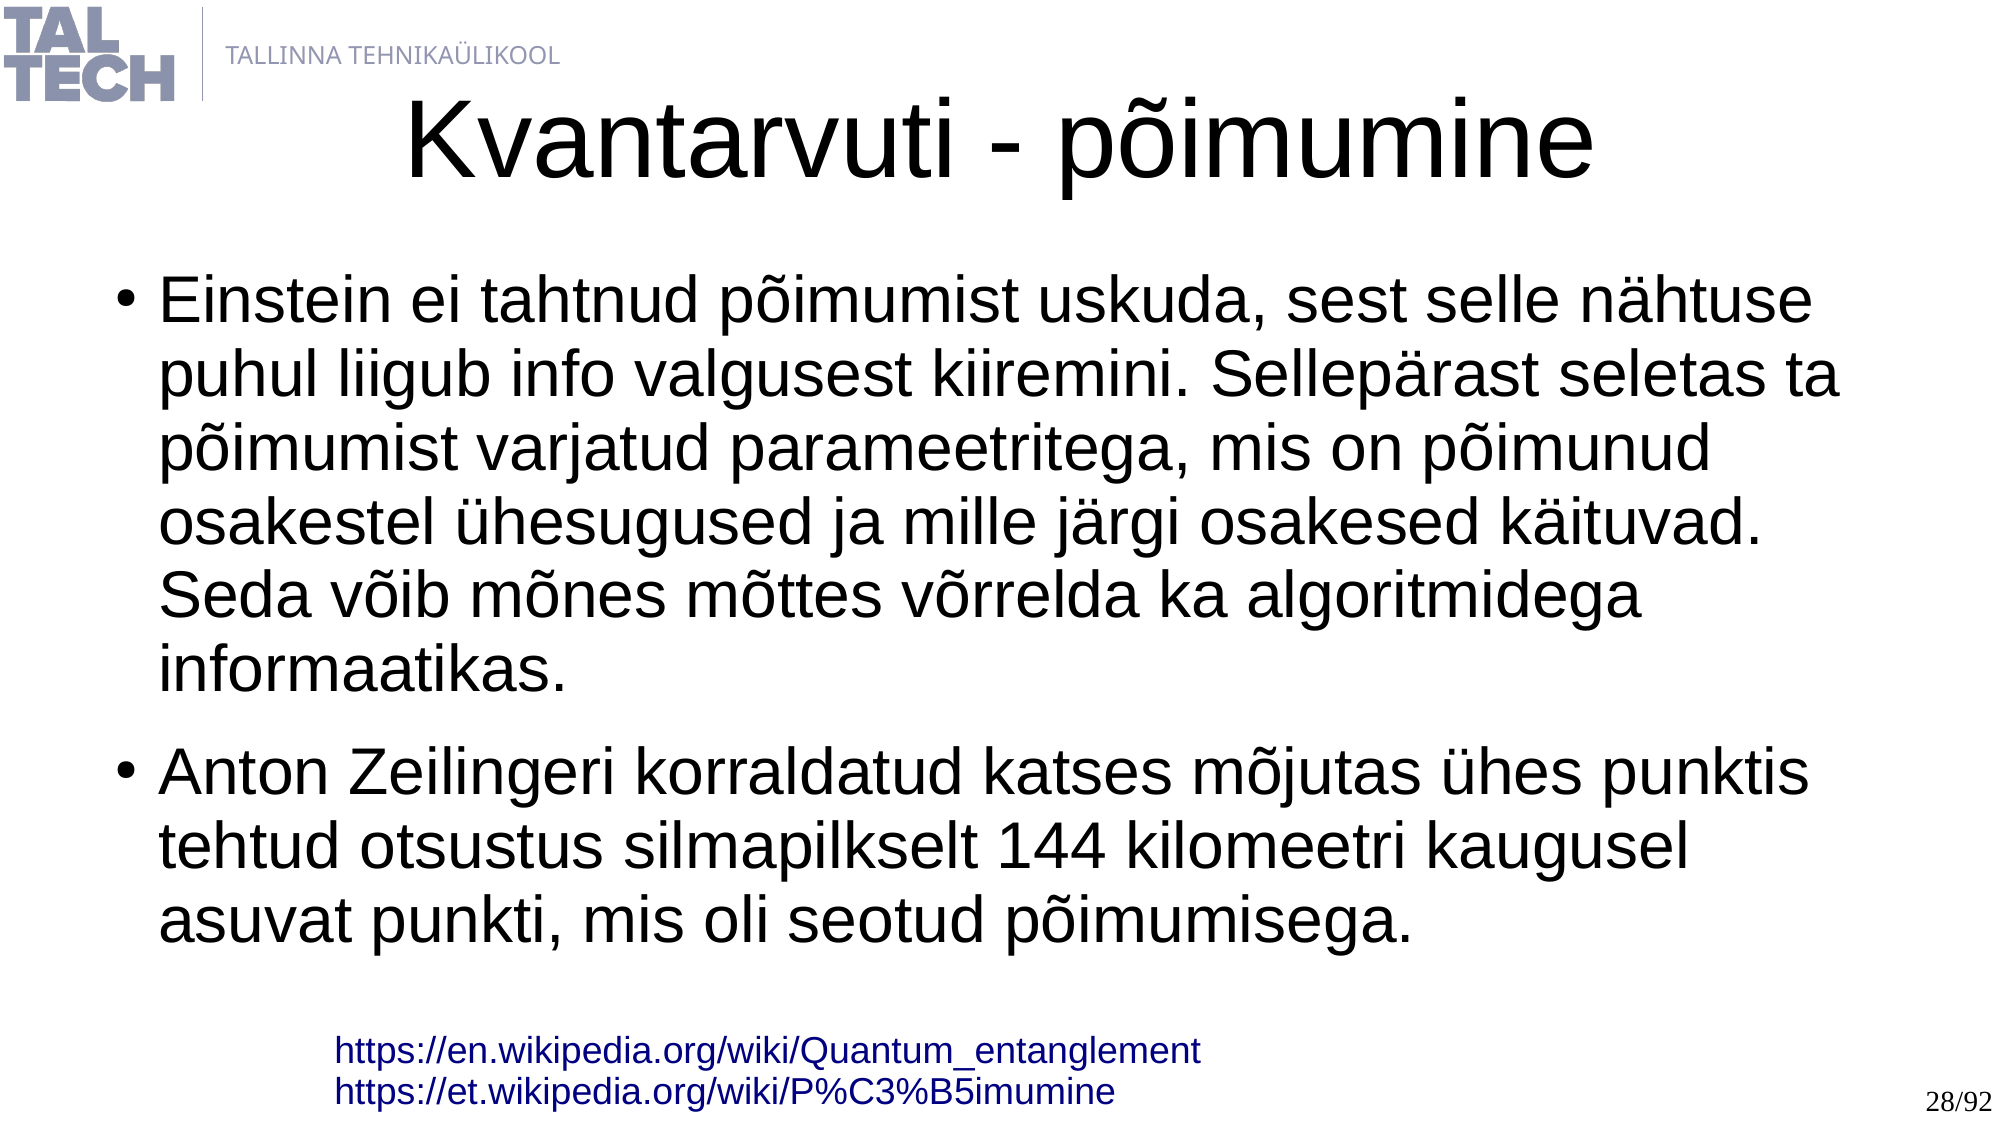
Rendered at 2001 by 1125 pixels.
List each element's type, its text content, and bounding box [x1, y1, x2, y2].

list Einstein ei tahtnud põimumist uskuda, sest selle nähtuse puhul liigub info valgusest kiiremini. Sellepärast seletas ta põimumist varjatud parameetritega, mis on põimunud osakestel ühesugused ja mille järgi osakesed käituvad. Seda võib mõnes mõttes võrrelda ka algoritmidega informaatikas. Anton Zeilingeri korraldatud katses mõjutas ühes punktis tehtud otsustus silmapilkselt 144 kilomeetri kaugusel asuvat punkti, mis oli seotud põimumisega. [99, 263, 1901, 957]
title Kvantarvuti - põimumine [99, 44, 1901, 233]
text_box https://en.wikipedia.org/wiki/Quantum_entanglement https://et.wikipedia.org/wiki/P%C3%B5imumine [319, 1021, 1217, 1121]
picture [0, 0, 178, 107]
